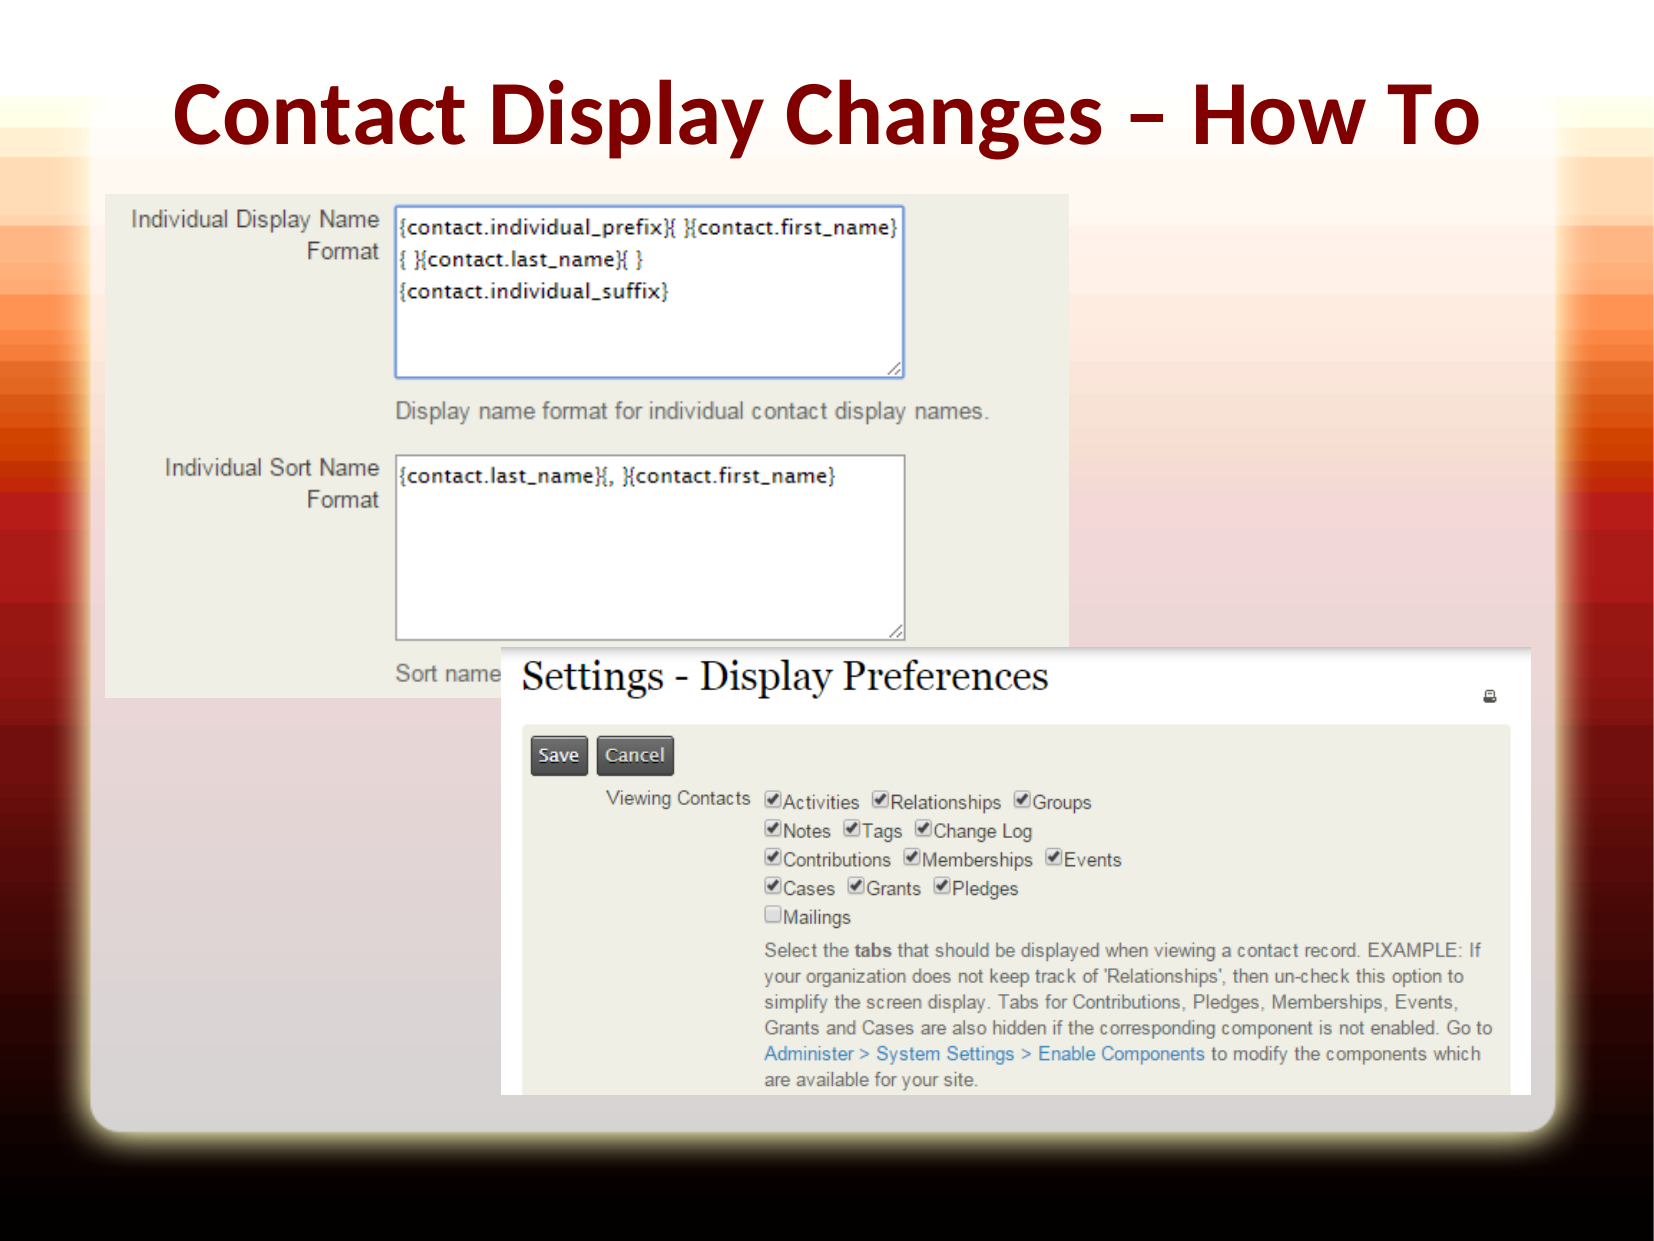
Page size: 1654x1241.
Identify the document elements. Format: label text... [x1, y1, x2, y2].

picture [0, 0, 1654, 1241]
title Contact Display Changes – How To [120, 17, 1538, 226]
